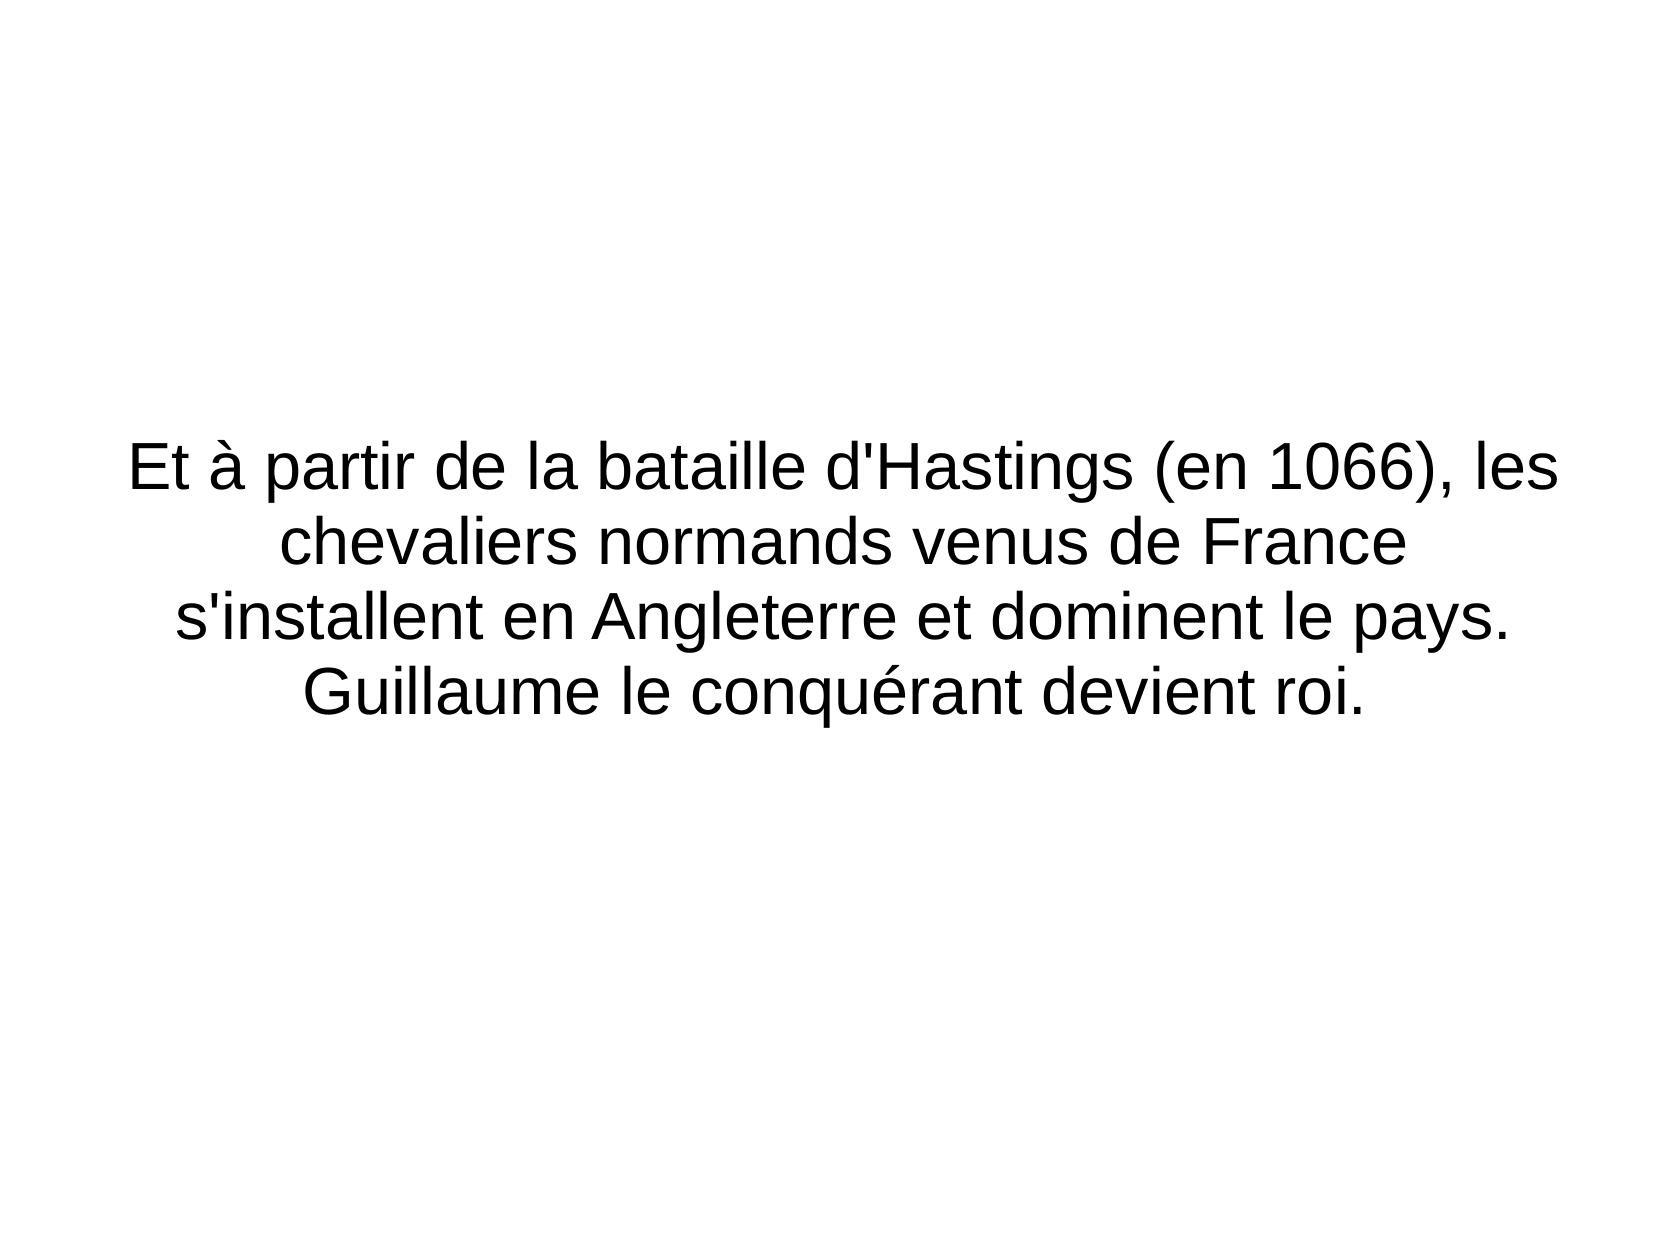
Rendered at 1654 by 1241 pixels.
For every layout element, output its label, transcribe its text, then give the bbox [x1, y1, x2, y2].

subtitle Et à partir de la bataille d'Hastings (en 1066), les chevaliers normands venus de France s'installent en Angleterre et dominent le pays. Guillaume le conquérant devient roi. [82, 49, 1571, 1109]
